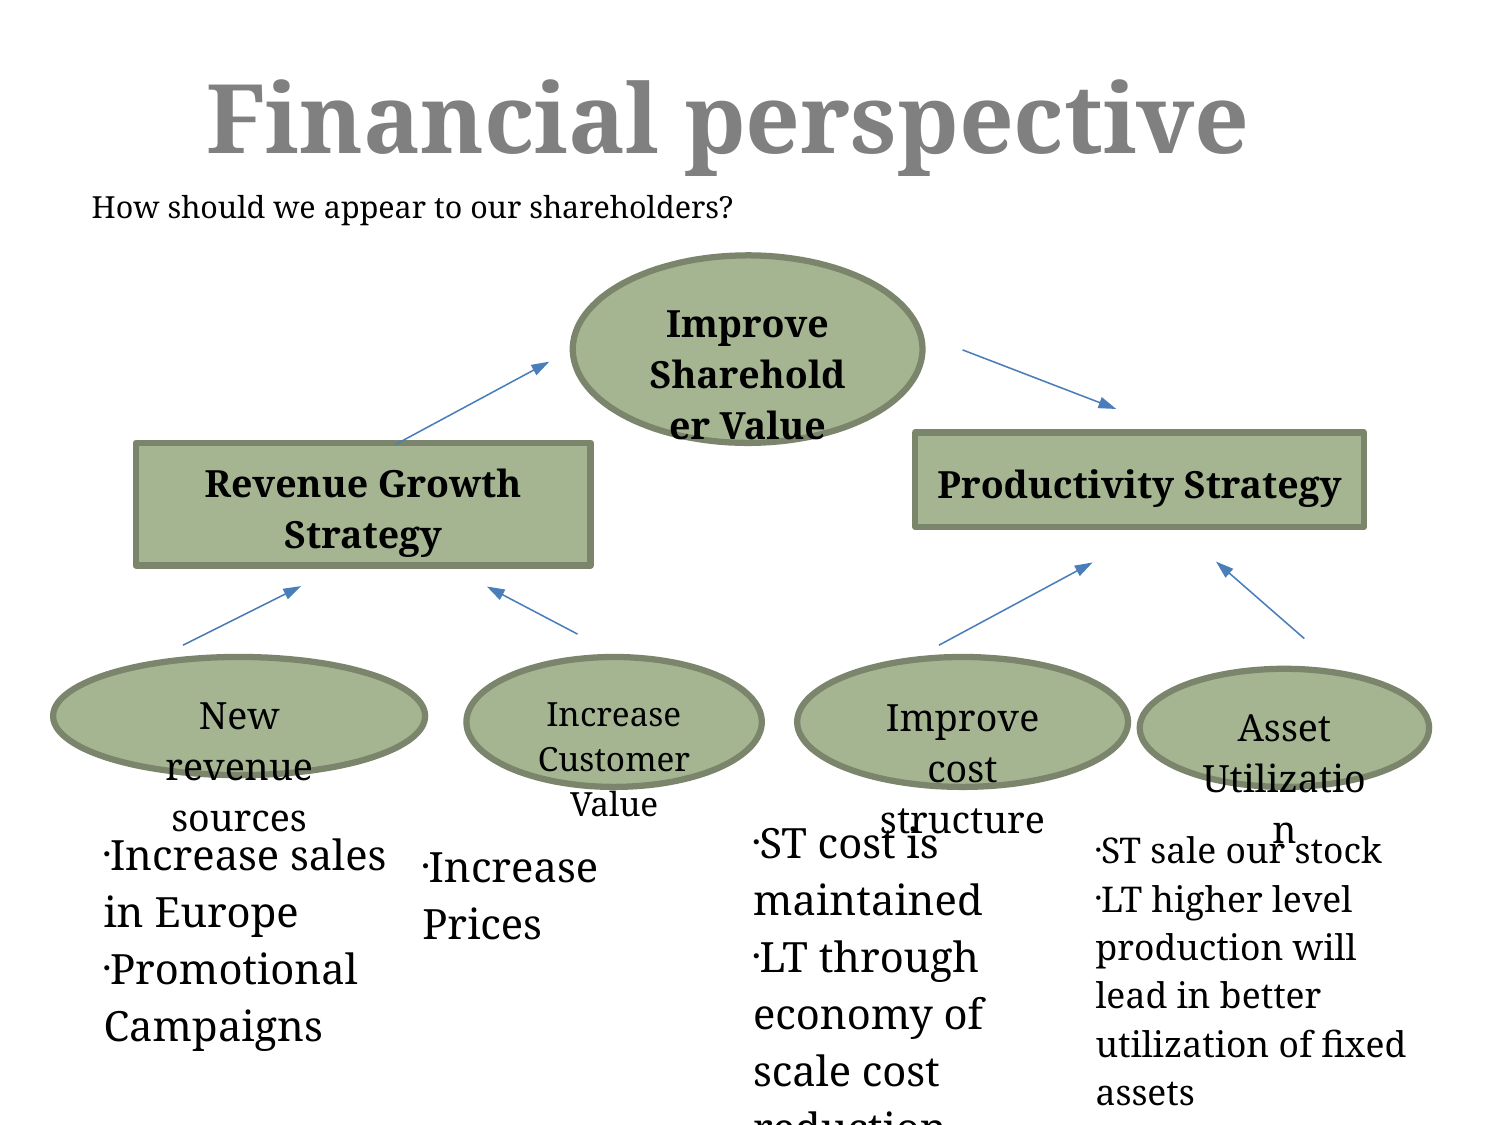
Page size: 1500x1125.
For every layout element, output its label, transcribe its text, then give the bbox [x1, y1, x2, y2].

text_box Asset Utilization [1139, 668, 1430, 787]
list How should we appear to our shareholders? [76, 172, 1288, 232]
text_box ST cost is maintained LT through economy of scale cost reduction [738, 798, 1105, 1125]
text_box Increase Customer Value [466, 656, 762, 787]
text_box Improve cost structure [797, 656, 1129, 787]
text_box Increase Prices [407, 822, 727, 959]
text_box Improve Shareholder Value [572, 255, 923, 443]
text_box Productivity Strategy [915, 432, 1364, 528]
text_box ST sale our stock LT higher level production will lead in better utilization of fixed assets [1080, 810, 1447, 1125]
title Financial perspective [53, 42, 1404, 166]
text_box New revenue sources [53, 656, 426, 776]
text_box Revenue Growth Strategy [135, 442, 591, 566]
text_box Increase sales in Europe Promotional Campaigns [88, 810, 408, 1062]
